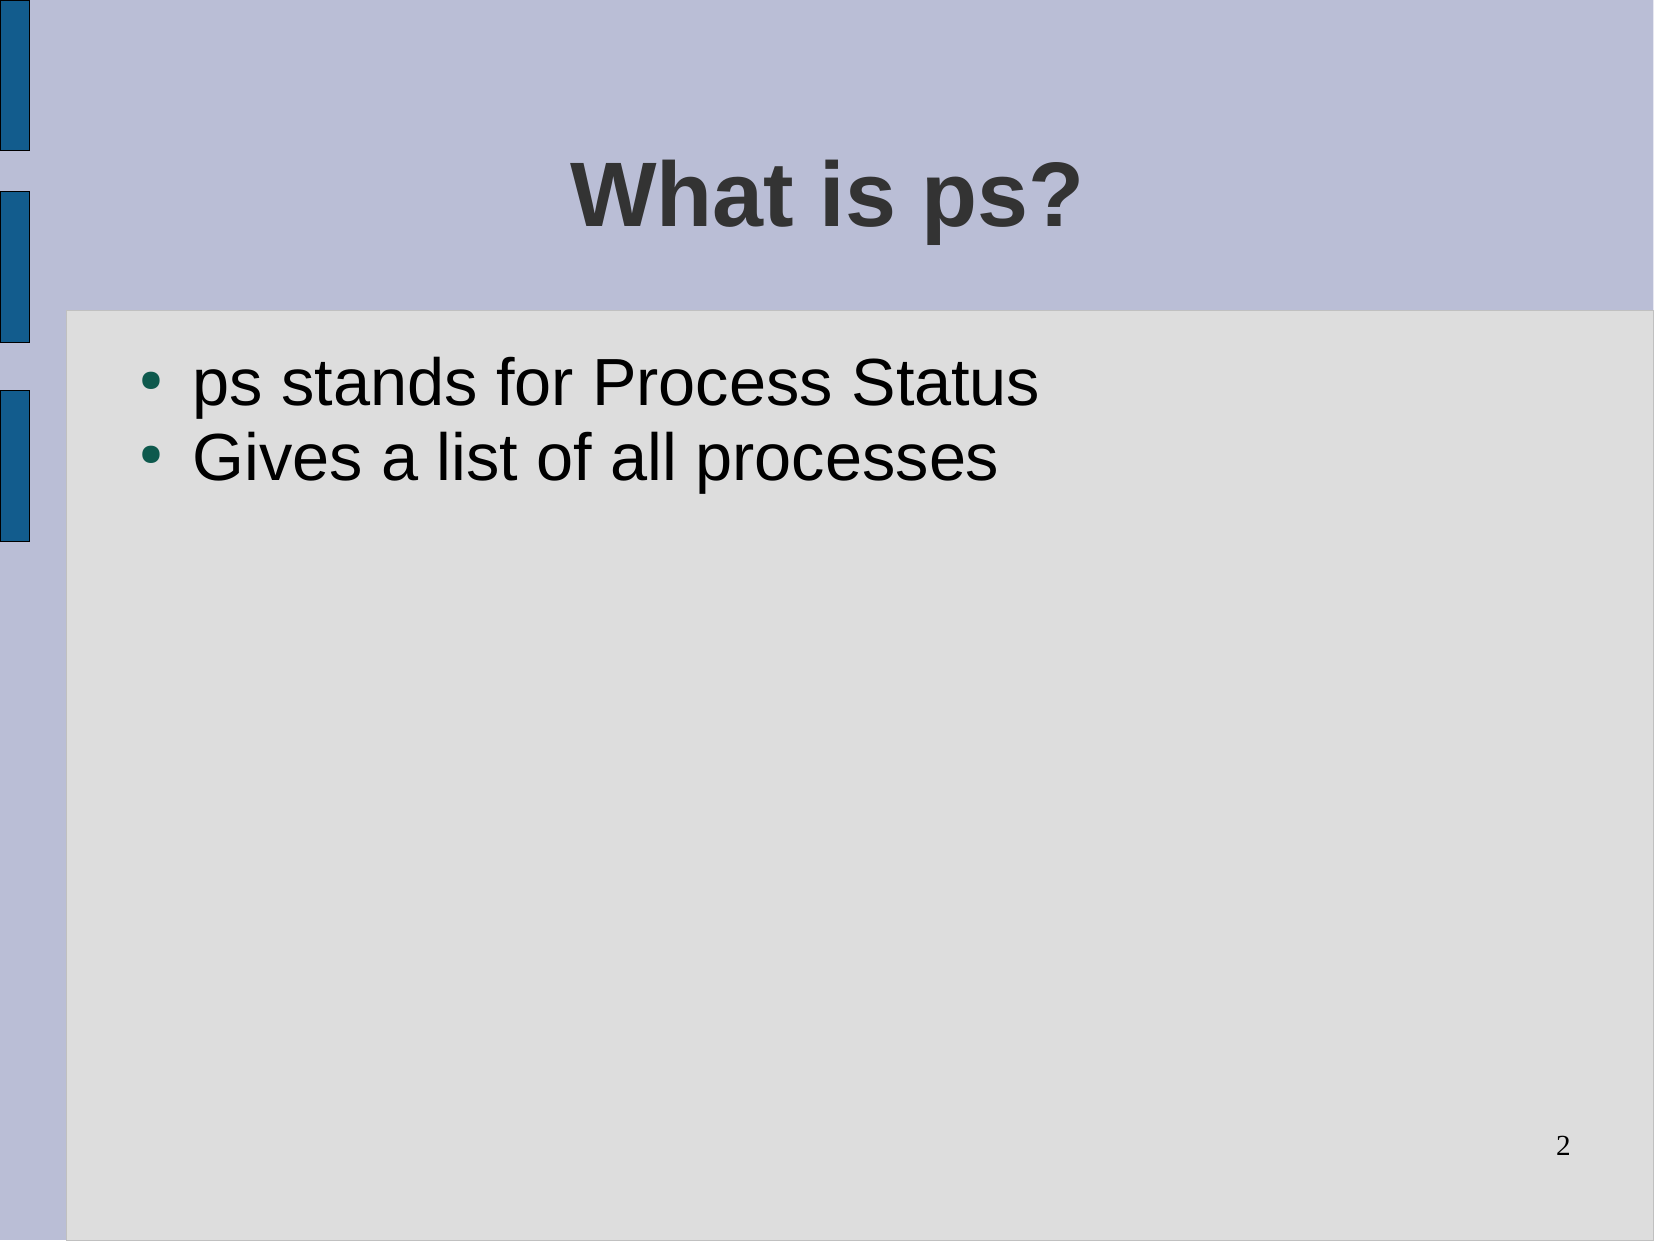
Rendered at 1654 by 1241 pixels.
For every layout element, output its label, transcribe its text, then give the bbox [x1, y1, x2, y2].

title What is ps? [121, 91, 1534, 299]
list ps stands for Process Status Gives a list of all processes [121, 344, 1534, 1112]
